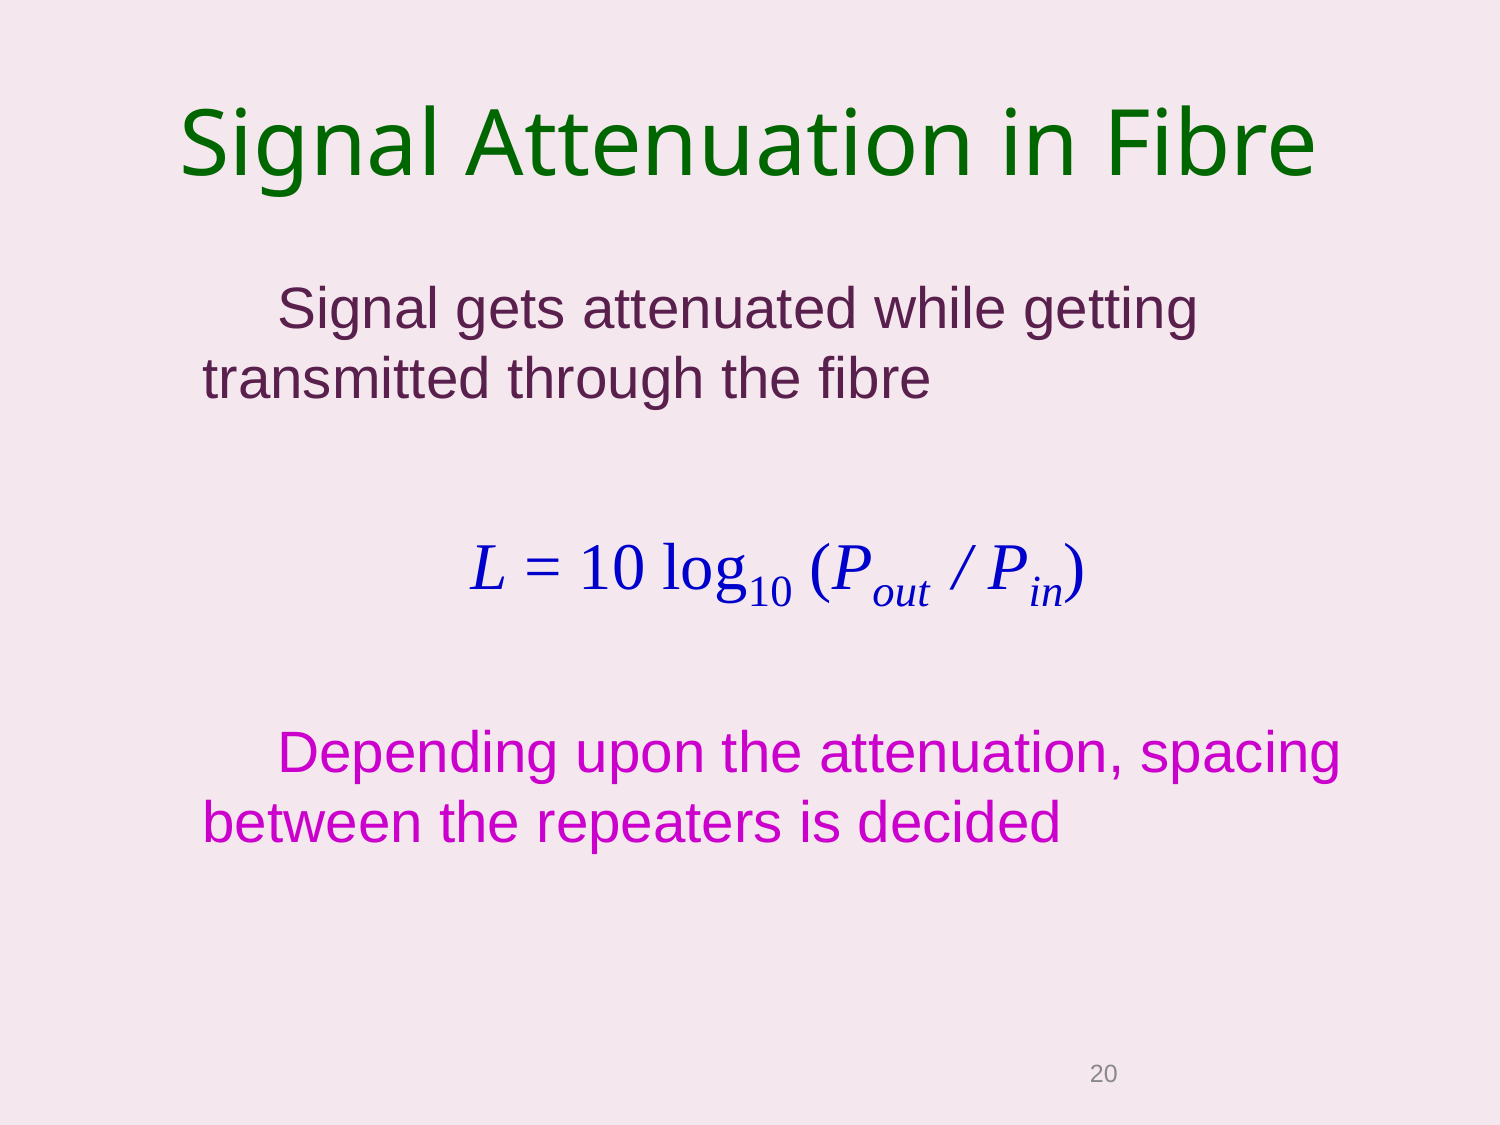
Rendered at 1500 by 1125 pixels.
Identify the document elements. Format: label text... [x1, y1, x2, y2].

title Signal Attenuation in Fibre [75, 45, 1426, 233]
list Signal gets attenuated while getting transmitted through the fibre L = 10 log10 (Pout / Pin) Depending upon the attenuation, spacing between the repeaters is decided [75, 262, 1426, 1005]
text_box [1074, 1042, 1426, 1103]
